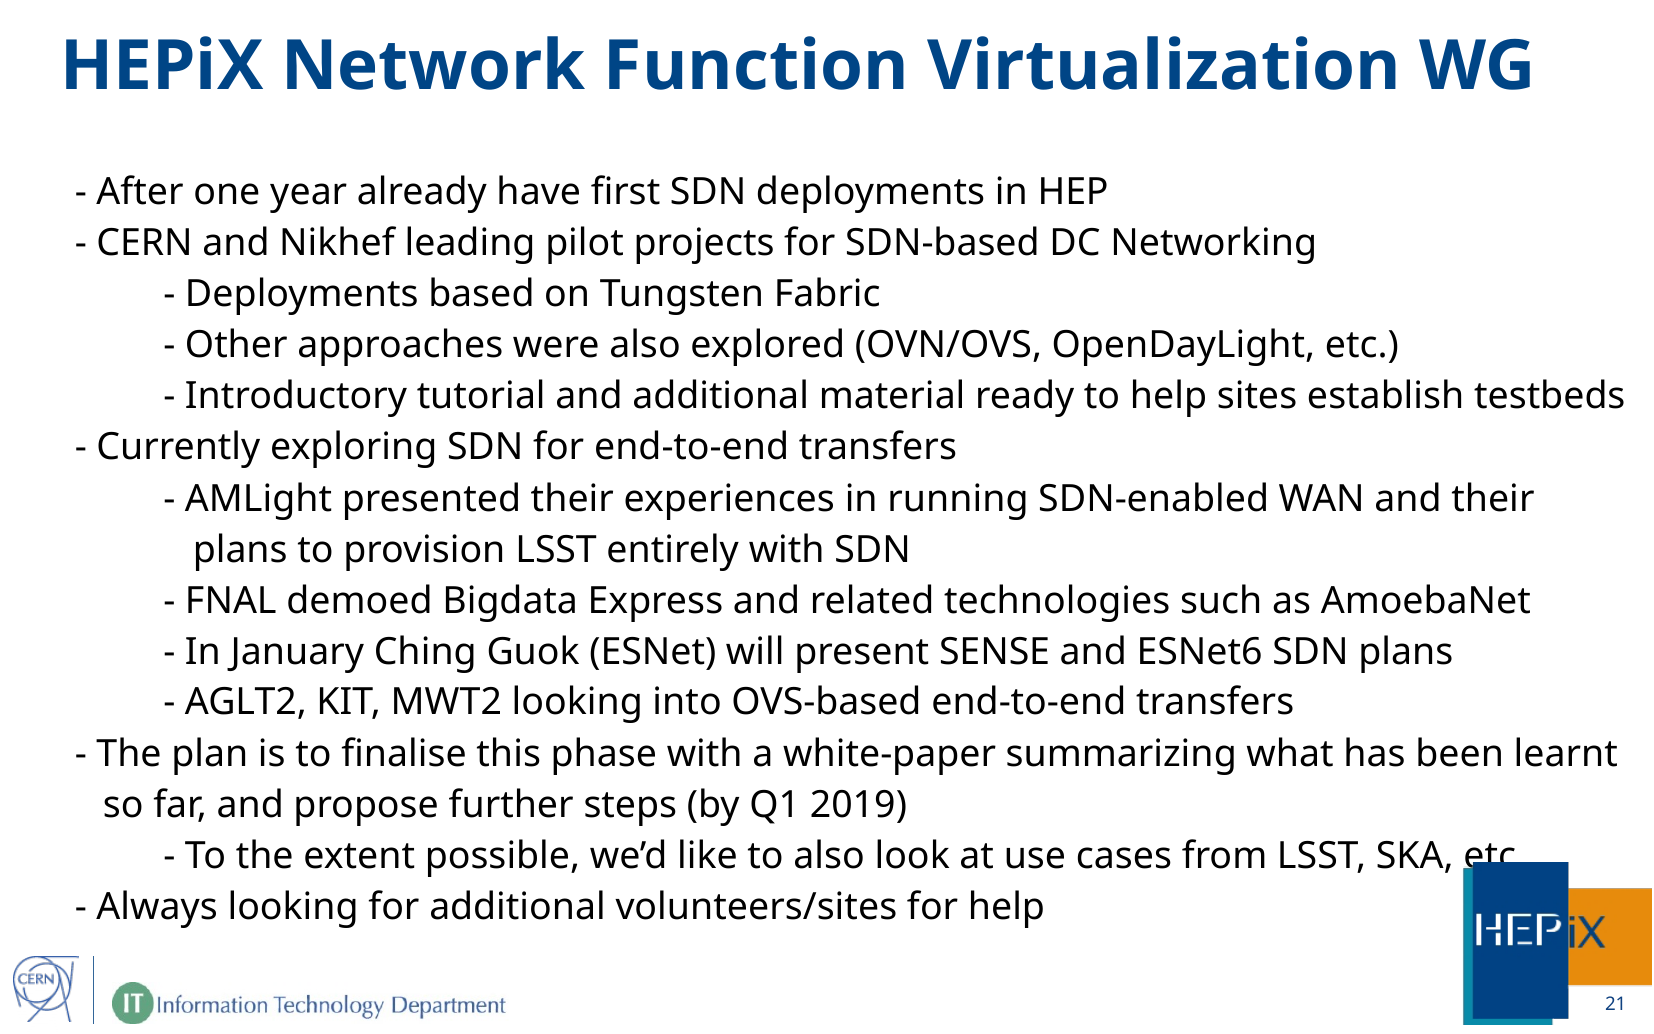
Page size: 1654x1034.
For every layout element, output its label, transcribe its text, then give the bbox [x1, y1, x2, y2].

title HEPiX Network Function Virtualization WG [60, 0, 1583, 157]
picture [1462, 862, 1652, 1025]
text_box - After one year already have first SDN deployments in HEP - CERN and Nikhef leading pilot projects for SDN-based DC Networking - Deployments based on Tungsten Fabric - Other approaches were also explored (OVN/OVS, OpenDayLight, etc.) - Introductory tutorial and additional material ready to help sites establish testbeds - Currently exploring SDN for end-to-end transfers - AMLight presented their experiences in running SDN-enabled WAN and their plans to provision LSST entirely with SDN - FNAL demoed Bigdata Express and related technologies such as AmoebaNet - In January Ching Guok (ESNet) will present SENSE and ESNet6 SDN plans - AGLT2, KIT, MWT2 looking into OVS-based end-to-end transfers - The plan is to finalise this phase with a white-paper summarizing what has been learnt so far, and propose further steps (by Q1 2019) - To the extent possible, we’d like to also look at use cases from LSST, SKA, etc. - Always looking for additional volunteers/sites for help [60, 157, 1654, 1034]
picture [13, 956, 60, 1032]
